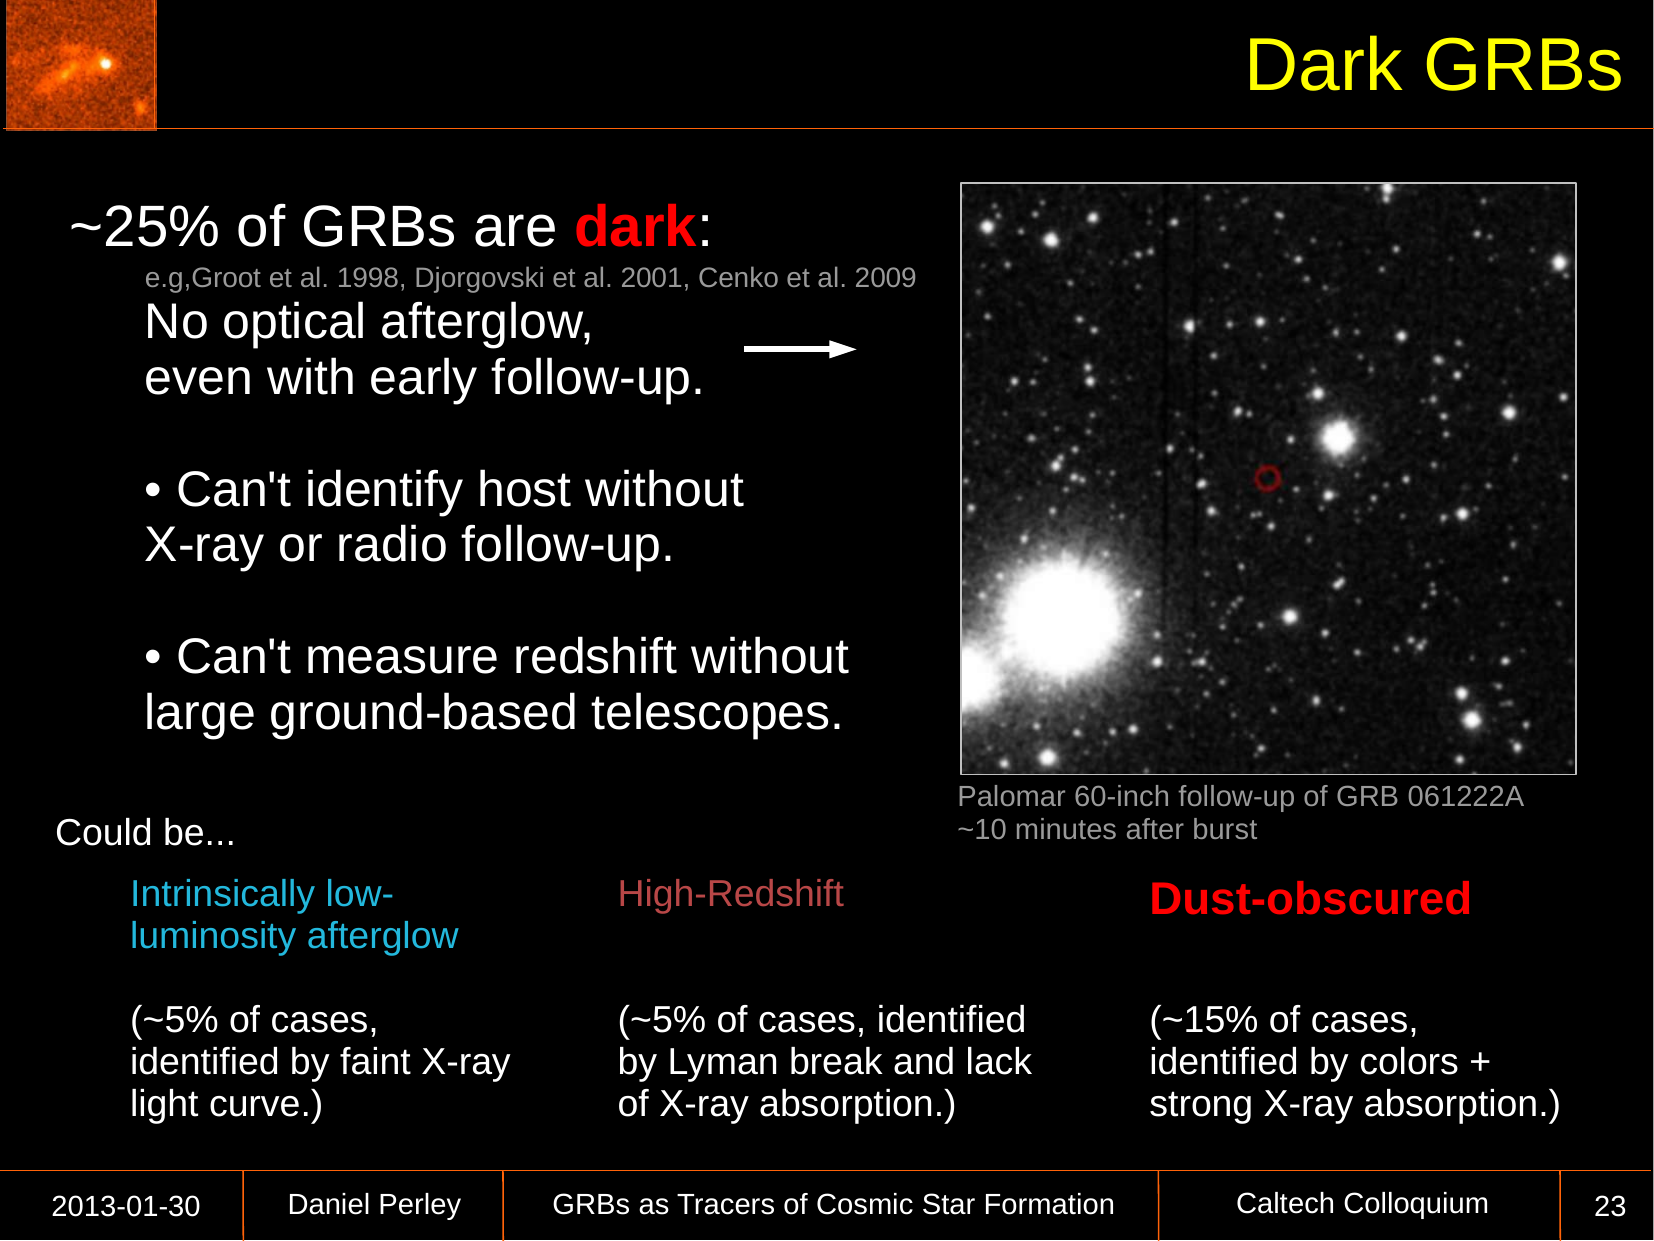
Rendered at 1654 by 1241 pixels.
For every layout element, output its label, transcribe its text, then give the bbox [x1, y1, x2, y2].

title Dark GRBs [450, 21, 1624, 108]
text_box Could be... [37, 801, 601, 865]
text_box Palomar 60-inch follow-up of GRB 061222A ~10 minutes after burst [939, 769, 1613, 857]
text_box Dust-obscured (~15% of cases, identified by colors + strong X-ray absorption.) [1131, 862, 1597, 1135]
text_box ~25% of GRBs are dark: e.g,Groot et al. 1998, Djorgovski et al. 2001, Cenko et al. 2009 No optical afterglow, even with early follow-up. • Can't identify host without X-ray or radio follow-up. • Can't measure redshift without large ground-based telescopes. [55, 186, 960, 794]
picture [7, 0, 154, 128]
picture [961, 183, 1576, 769]
text_box Intrinsically low-luminosity afterglow (~5% of cases, identified by faint X-ray light curve.) [112, 862, 563, 1136]
text_box High-Redshift (~5% of cases, identified by Lyman break and lack of X-ray absorption.) [600, 862, 1065, 1136]
